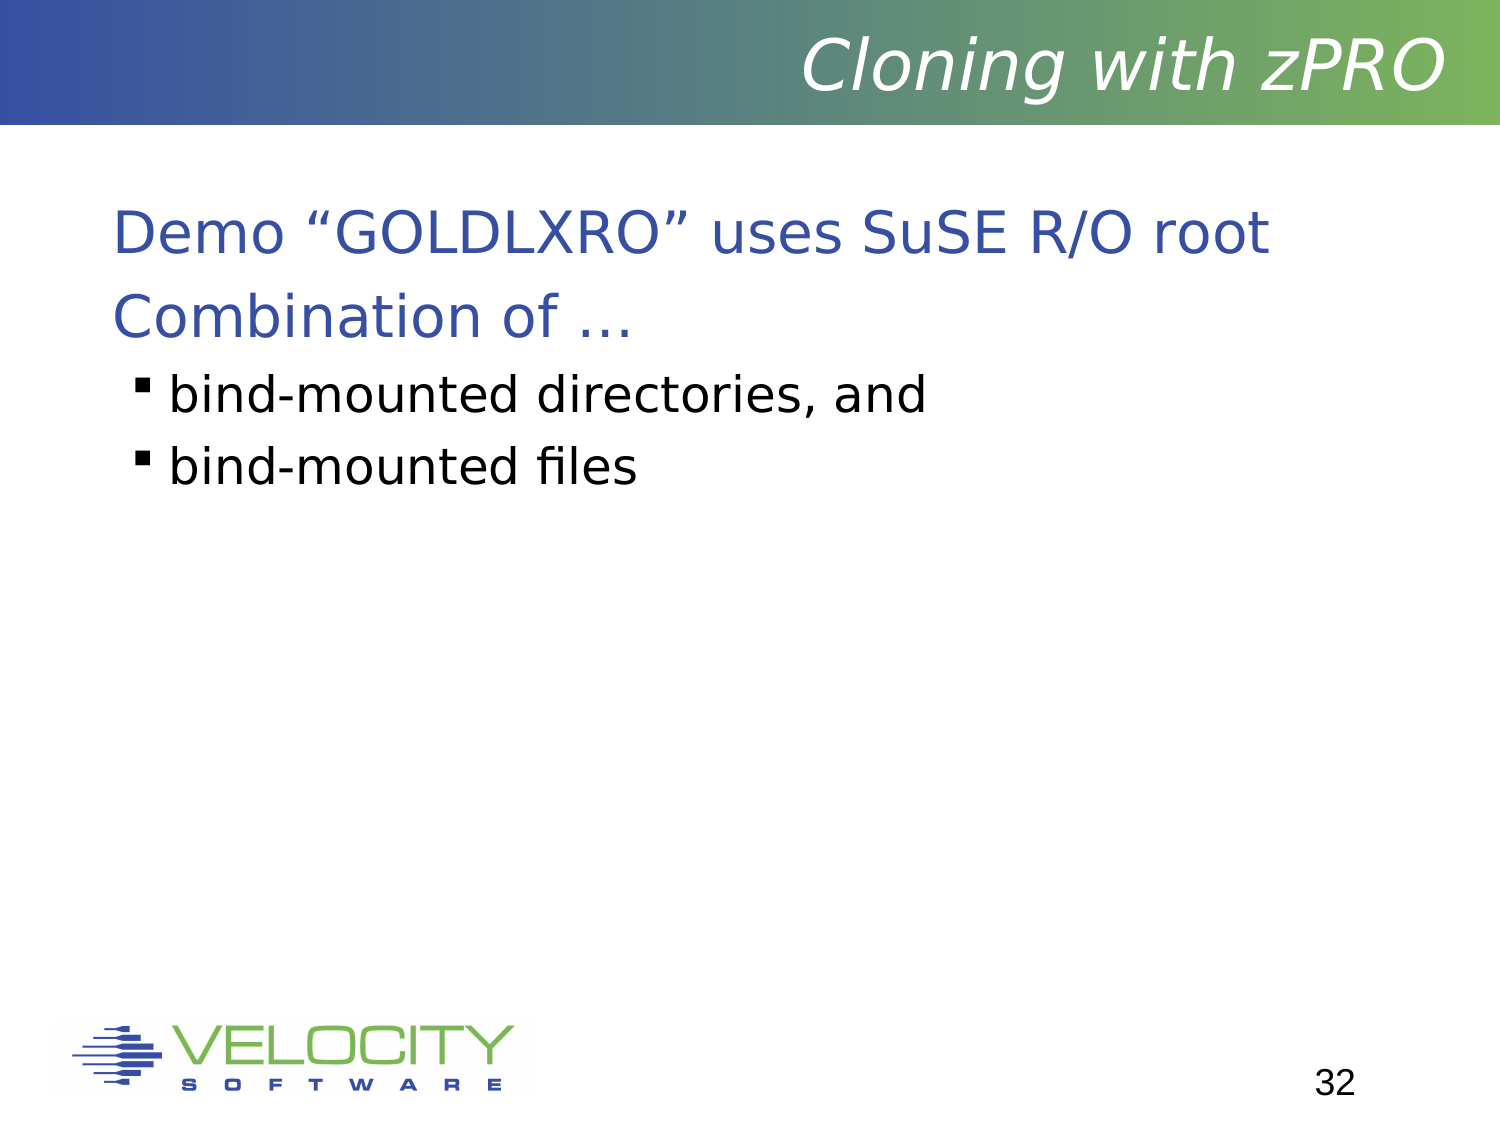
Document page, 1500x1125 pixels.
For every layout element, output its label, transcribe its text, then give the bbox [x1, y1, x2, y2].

picture [50, 1021, 538, 1094]
list Demo “GOLDLXRO” uses SuSE R/O root Combination of … bind-mounted directories, and bind-mounted files [70, 187, 1438, 856]
title Cloning with zPRO [62, 12, 1463, 113]
